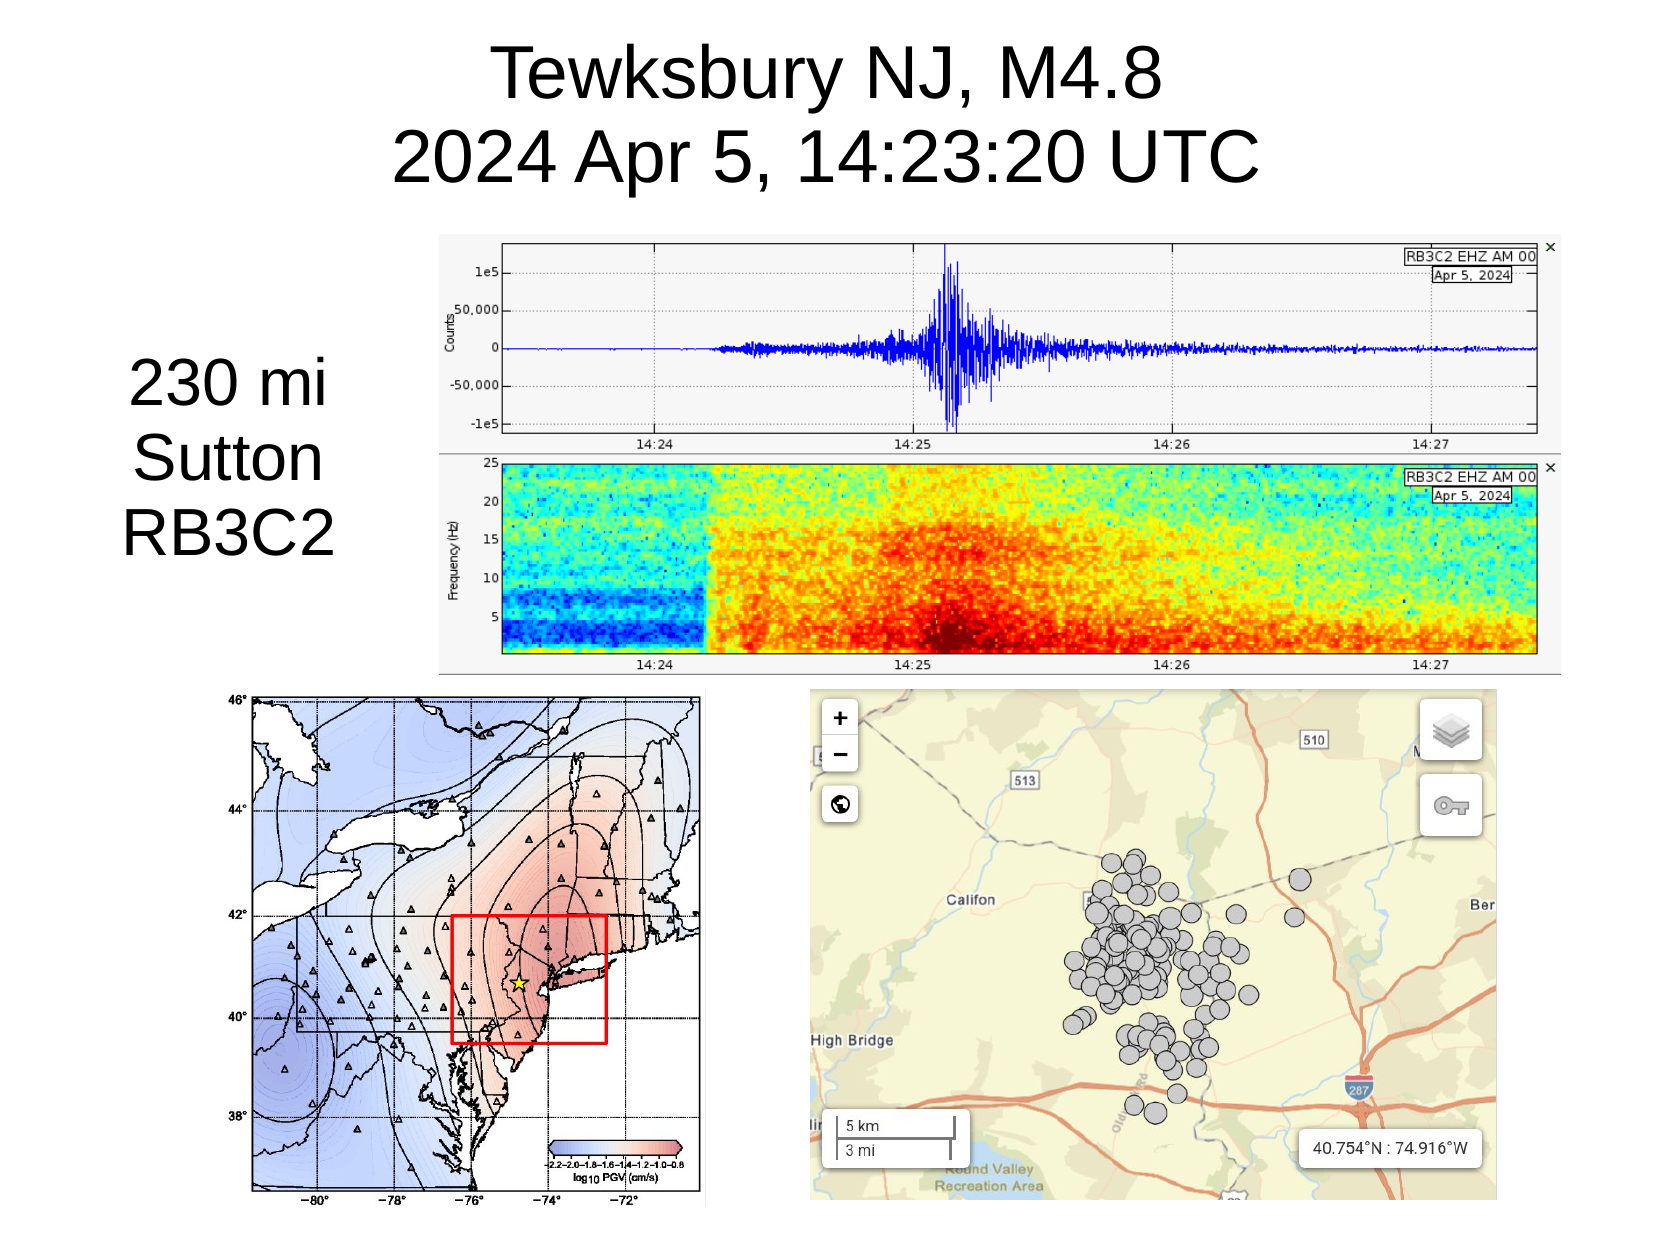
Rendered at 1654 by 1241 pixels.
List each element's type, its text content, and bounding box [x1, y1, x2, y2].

text_box 230 mi Sutton RB3C2 [60, 240, 398, 676]
picture [224, 689, 706, 1207]
title Tewksbury NJ, M4.8 2024 Apr 5, 14:23:20 UTC [82, 30, 1571, 199]
picture [439, 234, 1561, 676]
picture [810, 689, 1497, 1201]
